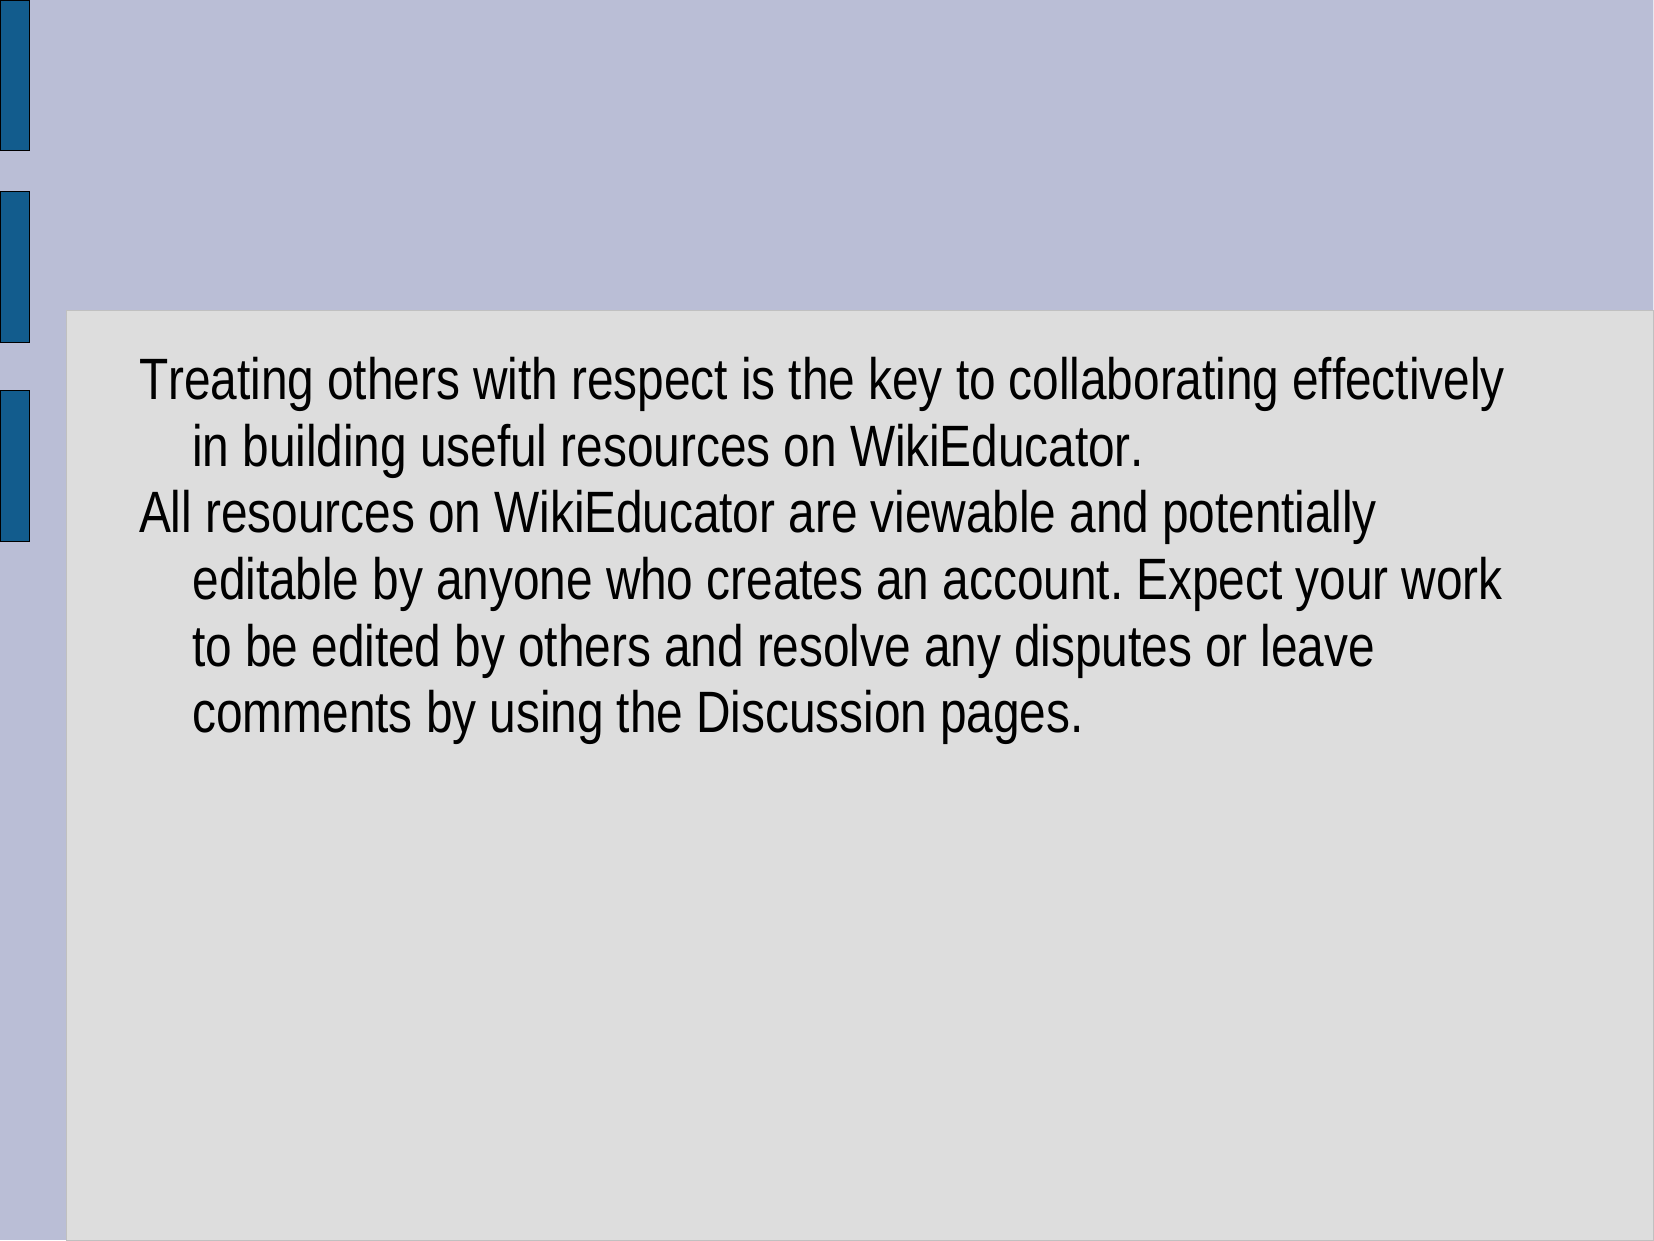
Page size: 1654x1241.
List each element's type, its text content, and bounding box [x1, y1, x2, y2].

list Treating others with respect is the key to collaborating effectively in building useful resources on WikiEducator. All resources on WikiEducator are viewable and potentially editable by anyone who creates an account. Expect your work to be edited by others and resolve any disputes or leave comments by using the Discussion pages. [121, 344, 1534, 1127]
